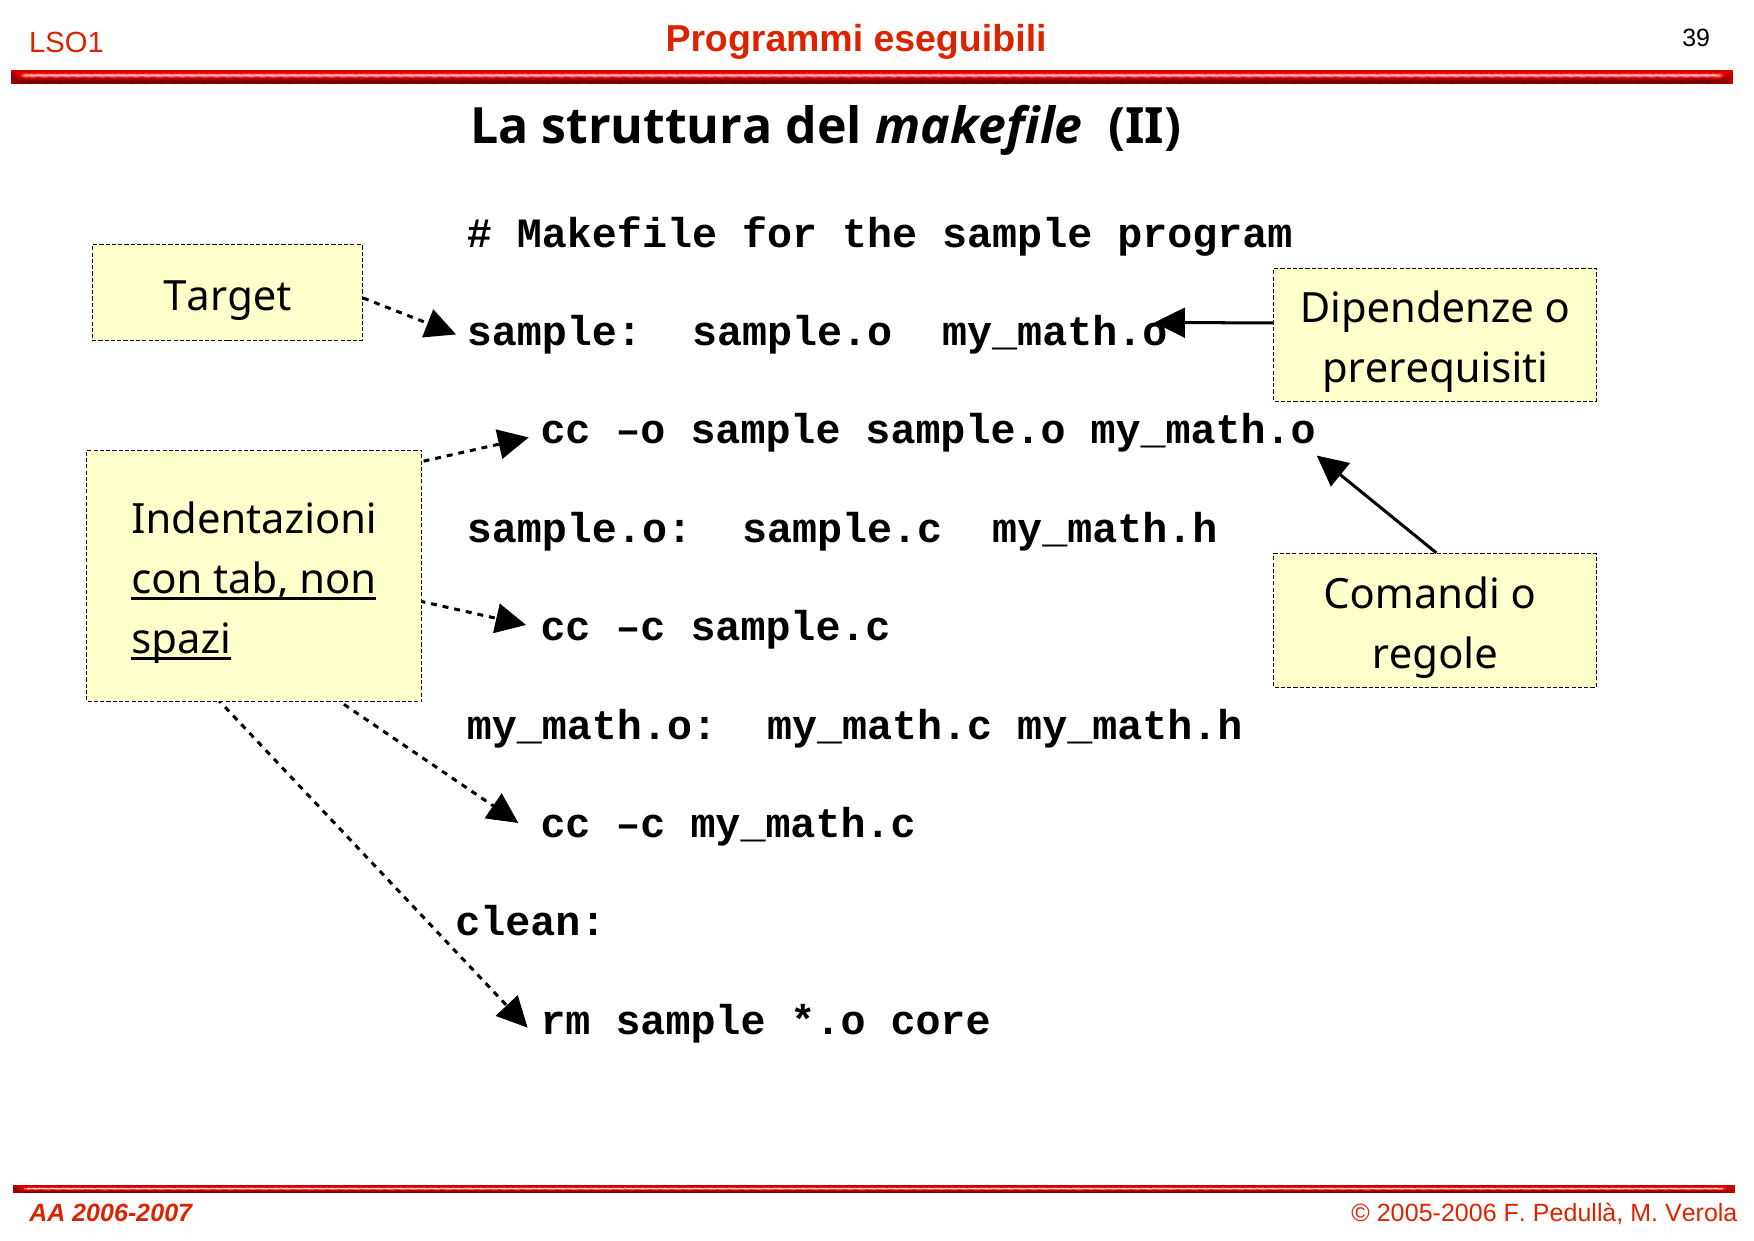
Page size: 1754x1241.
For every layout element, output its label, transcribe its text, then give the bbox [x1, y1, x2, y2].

text_box Target [92, 244, 363, 341]
title La struttura del makefile (II) [453, 70, 1265, 182]
text_box Comandi o regole [1273, 553, 1597, 688]
list # Makefile for the sample program sample: sample.o my_math.o cc –o sample sample.o my_math.o sample.o: sample.c my_math.h cc –c sample.c my_math.o: my_math.c my_math.h cc –c my_math.c clean: rm sample *.o core [438, 193, 1447, 1076]
text_box Indentazioni con tab, non spazi [86, 450, 422, 702]
picture [1265, 70, 1733, 84]
text_box Dipendenze o prerequisiti [1273, 268, 1597, 402]
picture [13, 1185, 1735, 1193]
picture [11, 70, 453, 84]
